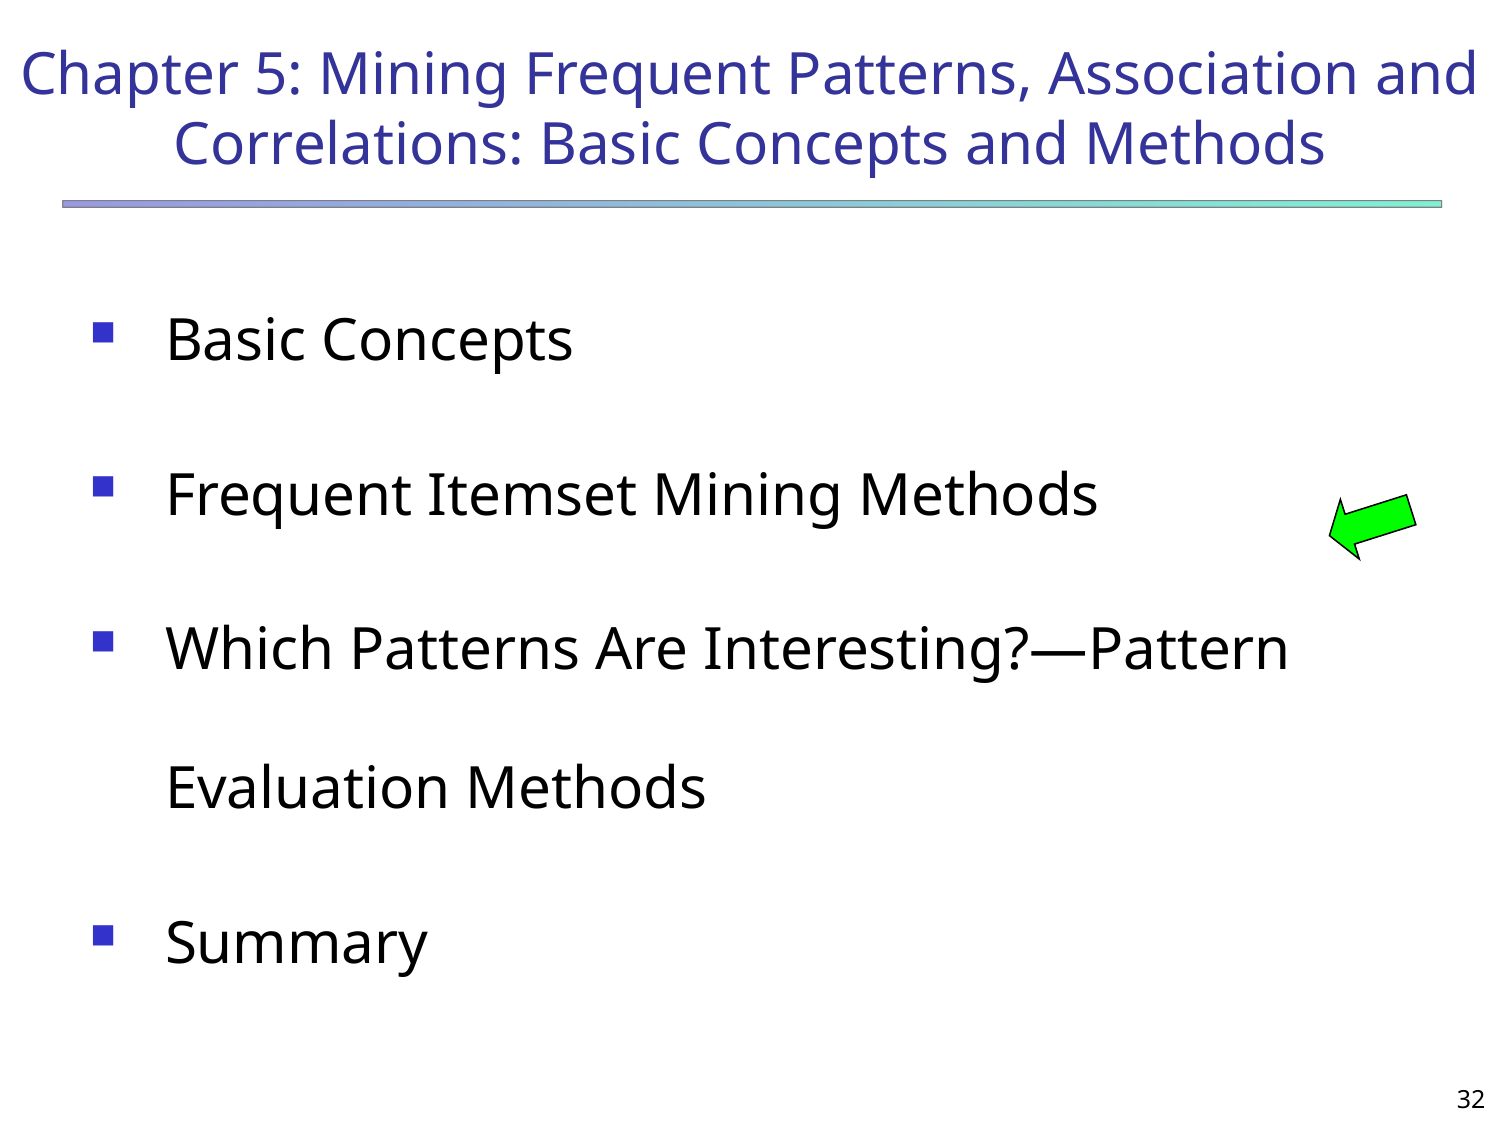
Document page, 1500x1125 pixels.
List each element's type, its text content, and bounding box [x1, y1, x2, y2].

text_box <number> [1187, 1062, 1500, 1125]
title Chapter 5: Mining Frequent Patterns, Association and Correlations: Basic Concepts and Methods [0, 28, 1500, 184]
list Basic Concepts Frequent Itemset Mining Methods Which Patterns Are Interesting?—Pattern Evaluation Methods Summary [74, 224, 1463, 1063]
text_box [1329, 494, 1416, 560]
